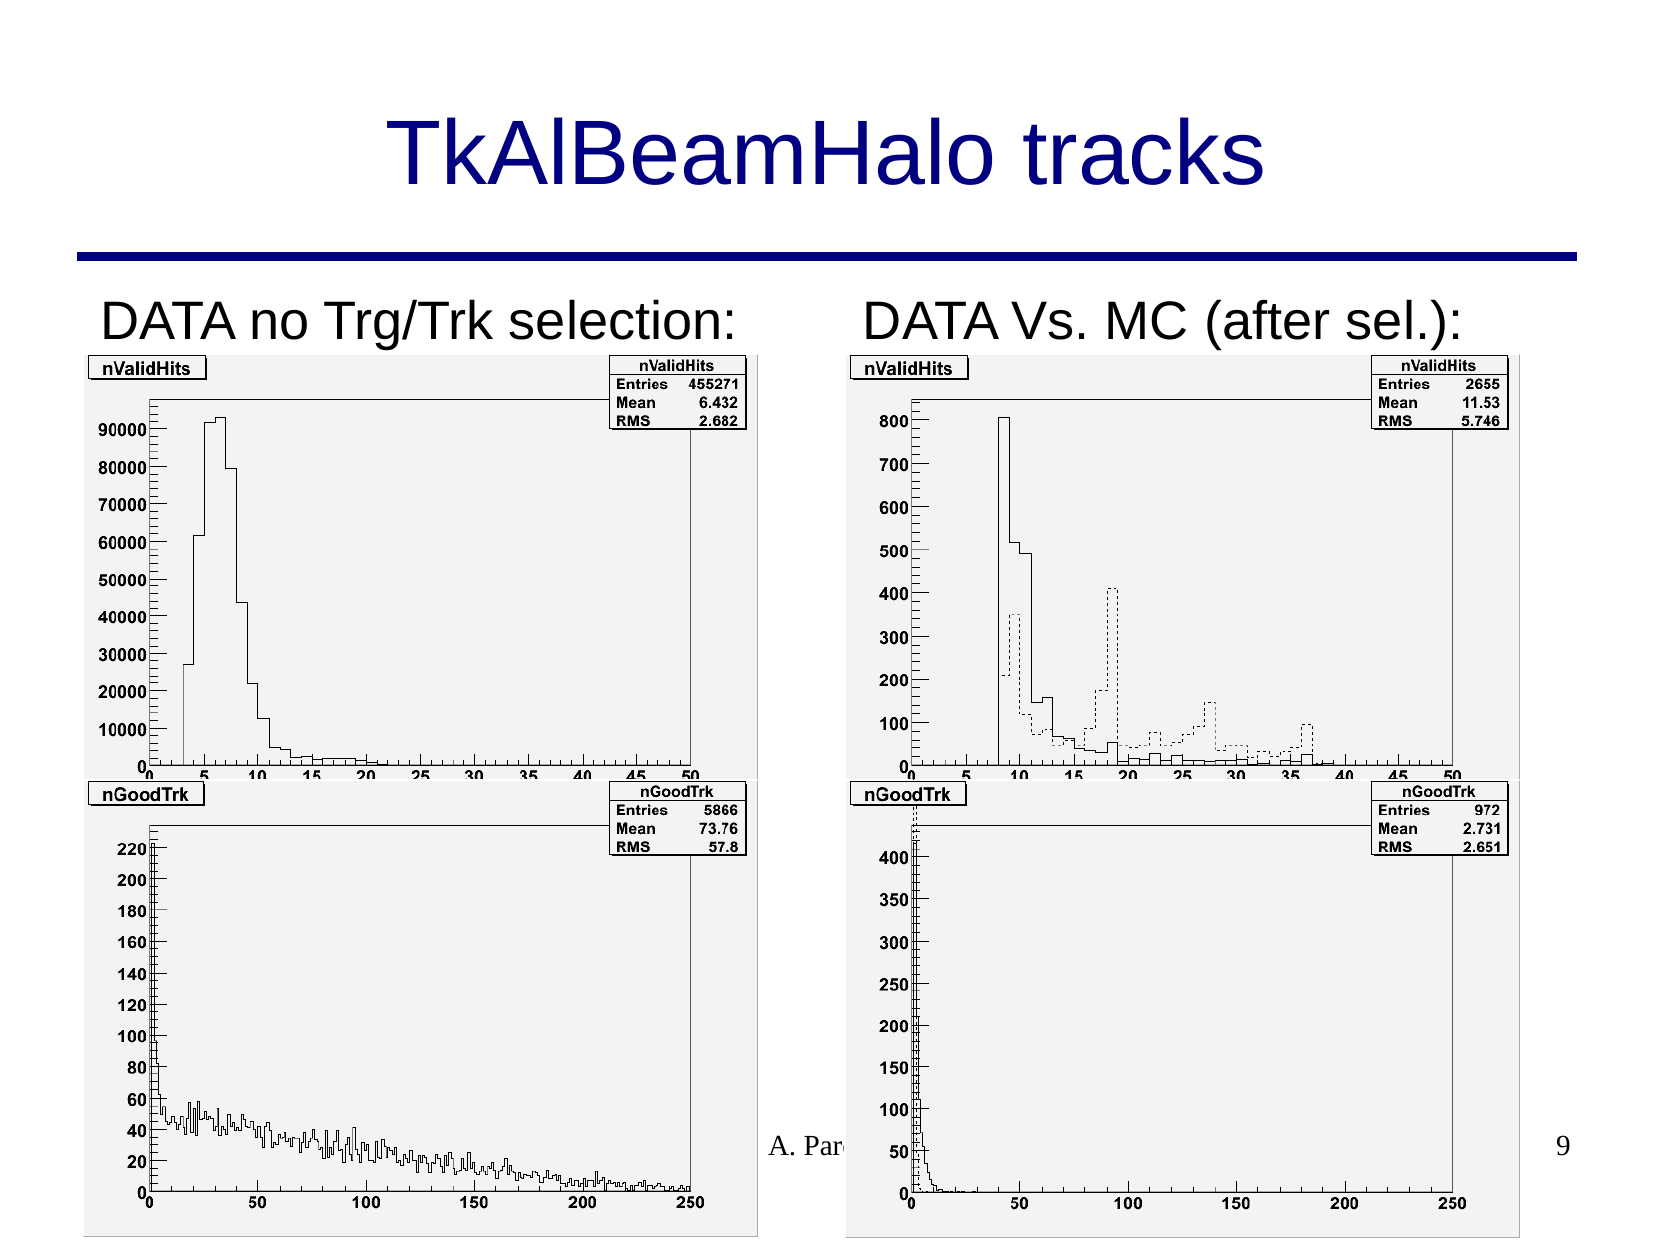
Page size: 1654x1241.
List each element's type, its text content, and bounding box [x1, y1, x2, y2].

list DATA no Trg/Trk selection: [82, 290, 809, 1109]
picture [82, 353, 758, 1238]
picture [844, 353, 1520, 1238]
title TkAlBeamHalo tracks [82, 49, 1571, 257]
list DATA Vs. MC (after sel.): [845, 290, 1572, 1094]
